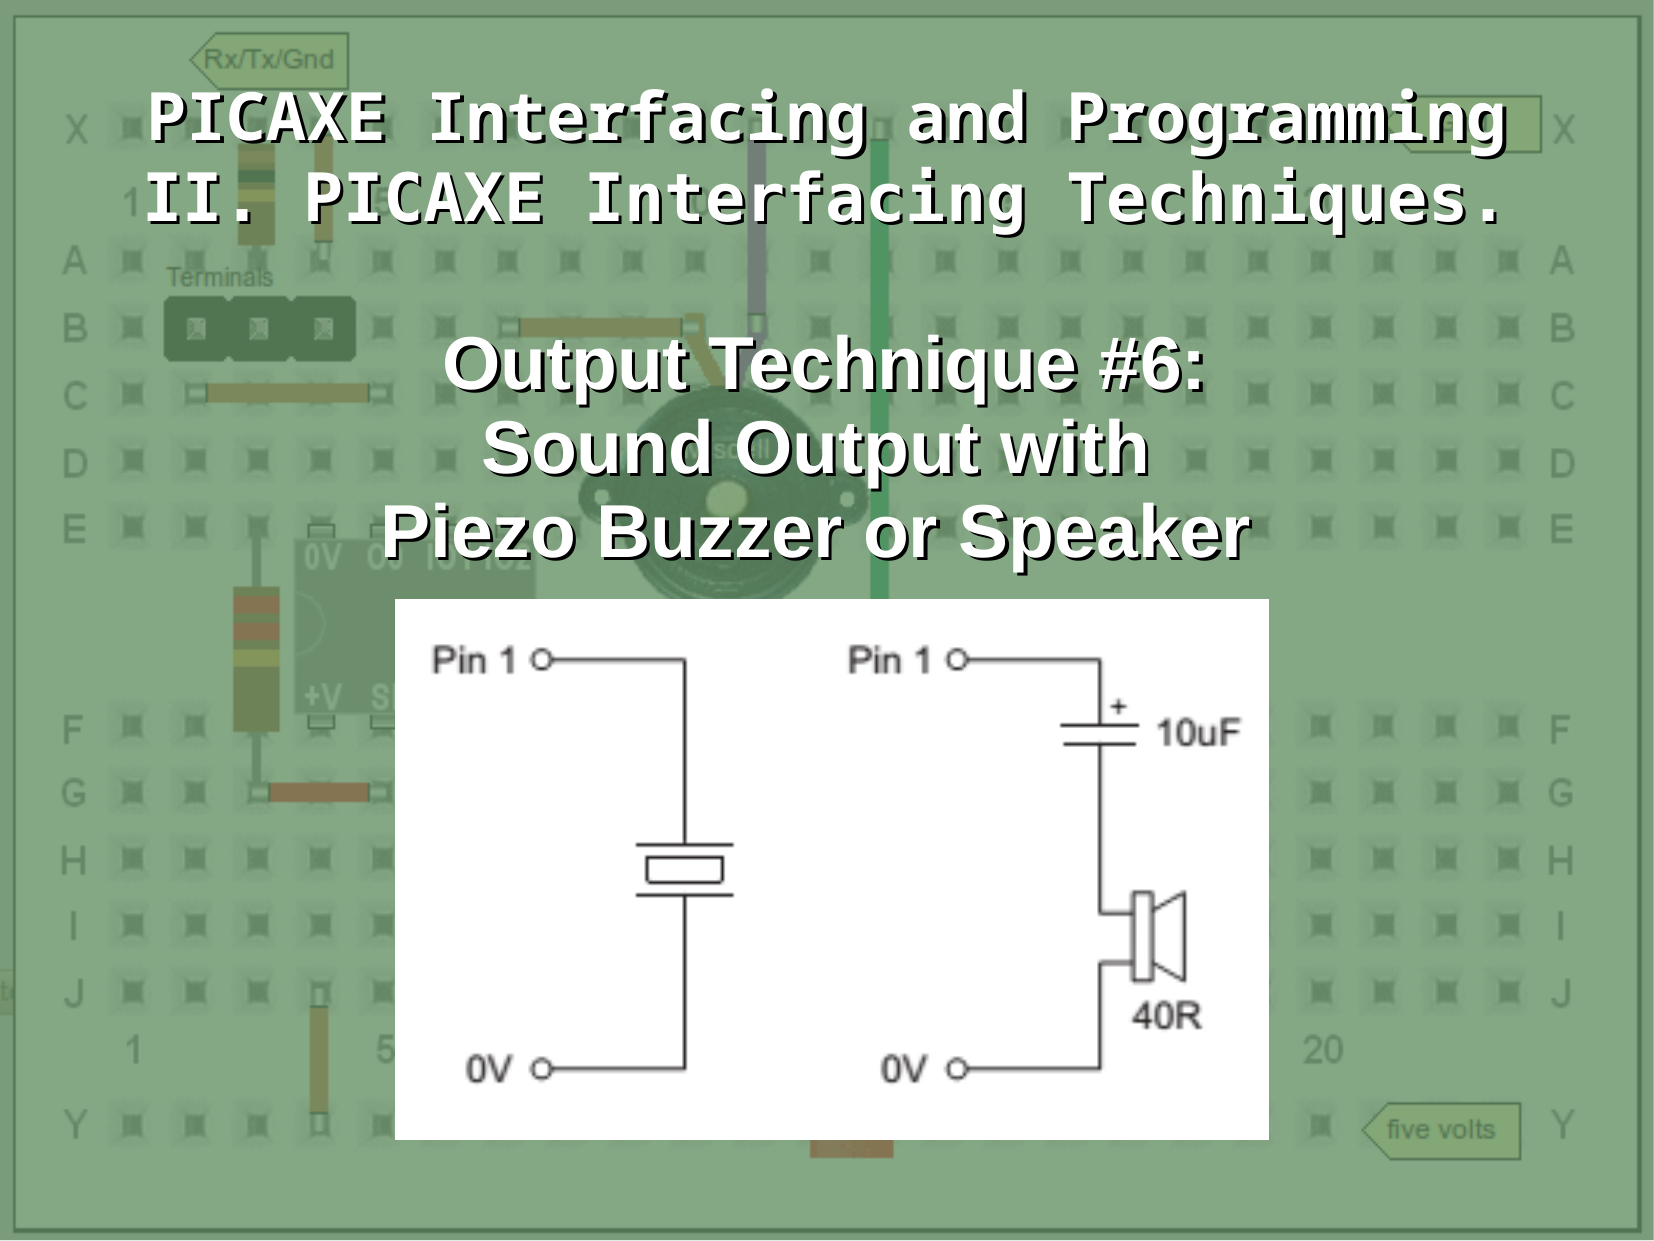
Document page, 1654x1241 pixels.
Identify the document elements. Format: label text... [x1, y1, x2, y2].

subtitle Output Technique #6: Sound Output with Piezo Buzzer or Speaker [71, 1102, 1561, 1162]
title PICAXE Interfacing and Programming II. PICAXE Interfacing Techniques. [82, 37, 1571, 269]
subtitle Output Technique #6: Sound Output with Piezo Buzzer or Speaker [71, 321, 1561, 382]
picture [0, 0, 1654, 1241]
text_box [71, 382, 1561, 1102]
